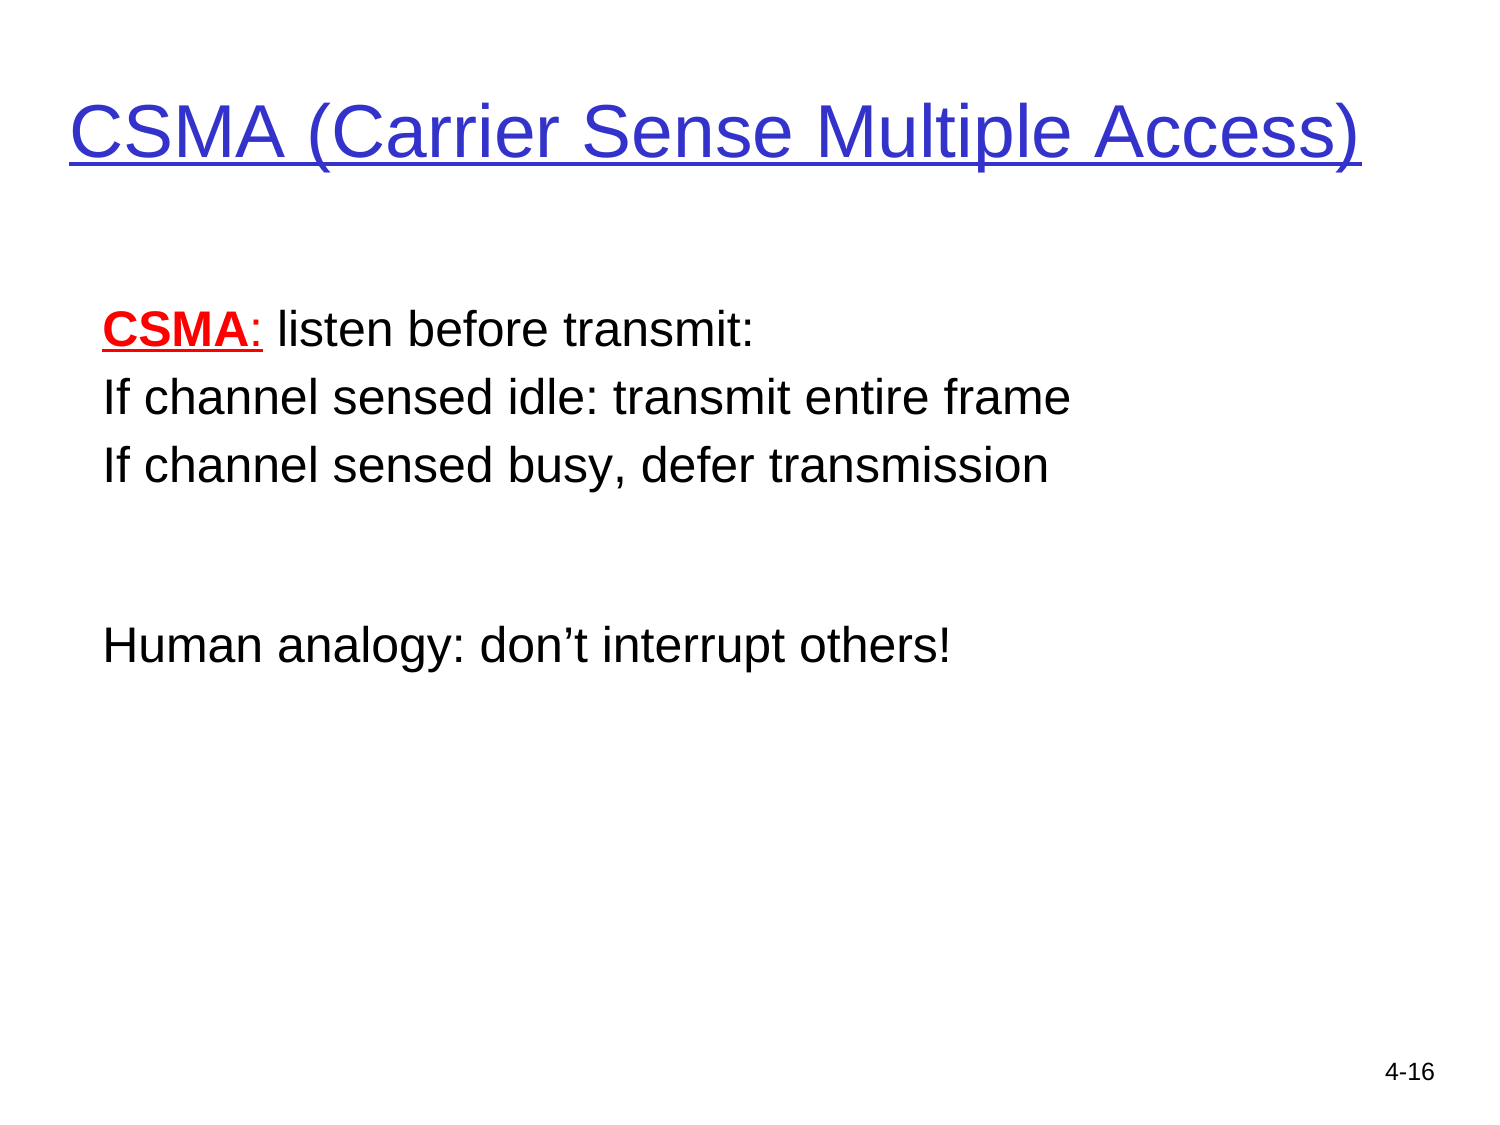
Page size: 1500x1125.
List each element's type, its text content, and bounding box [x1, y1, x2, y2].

title CSMA (Carrier Sense Multiple Access) [54, 37, 1444, 225]
list CSMA: listen before transmit: If channel sensed idle: transmit entire frame If channel sensed busy, defer transmission Human analogy: don’t interrupt others! [87, 293, 1449, 827]
